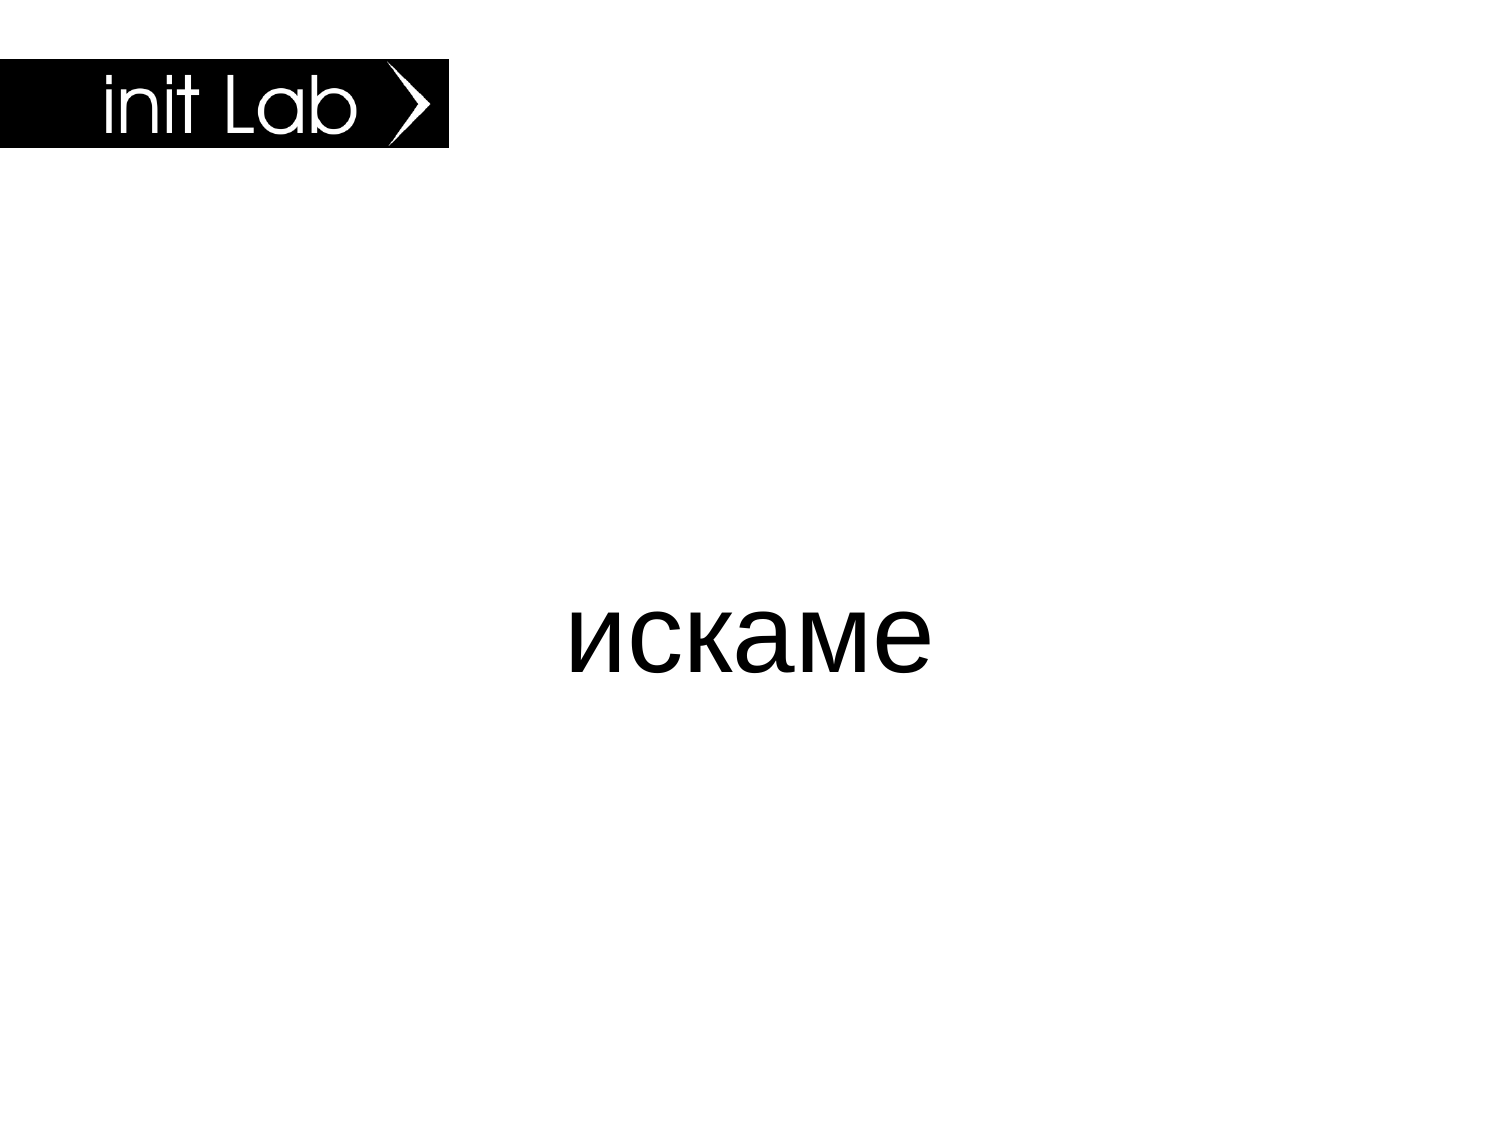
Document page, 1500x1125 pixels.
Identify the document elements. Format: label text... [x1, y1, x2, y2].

subtitle искаме [75, 269, 1426, 998]
picture [0, 59, 449, 148]
